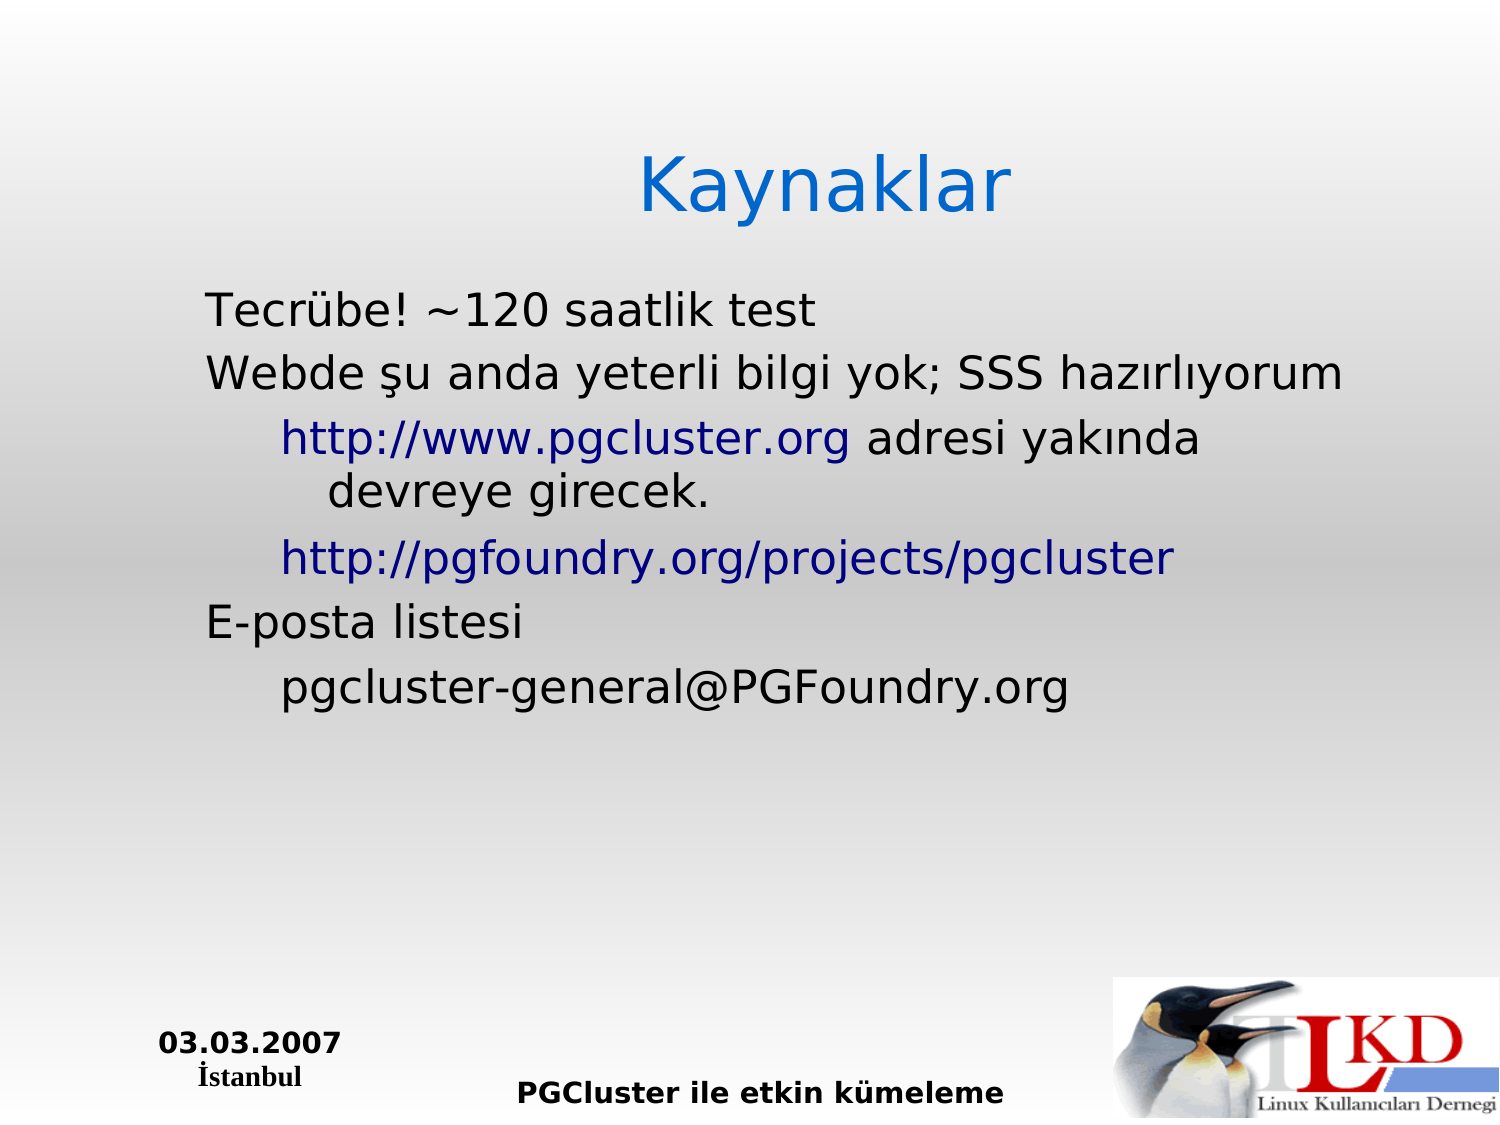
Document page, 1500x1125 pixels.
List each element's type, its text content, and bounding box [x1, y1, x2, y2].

text_box [202, 415, 1491, 1023]
picture [1113, 977, 1499, 1118]
title Kaynaklar [224, 49, 1425, 237]
list Tecrübe! ~120 saatlik test Webde şu anda yeterli bilgi yok; SSS hazırlıyorum http://www.pgcluster.org adresi yakında devreye girecek. http://pgfoundry.org/projects/pgcluster E-posta listesi pgcluster-general@PGFoundry.org [190, 280, 1416, 802]
